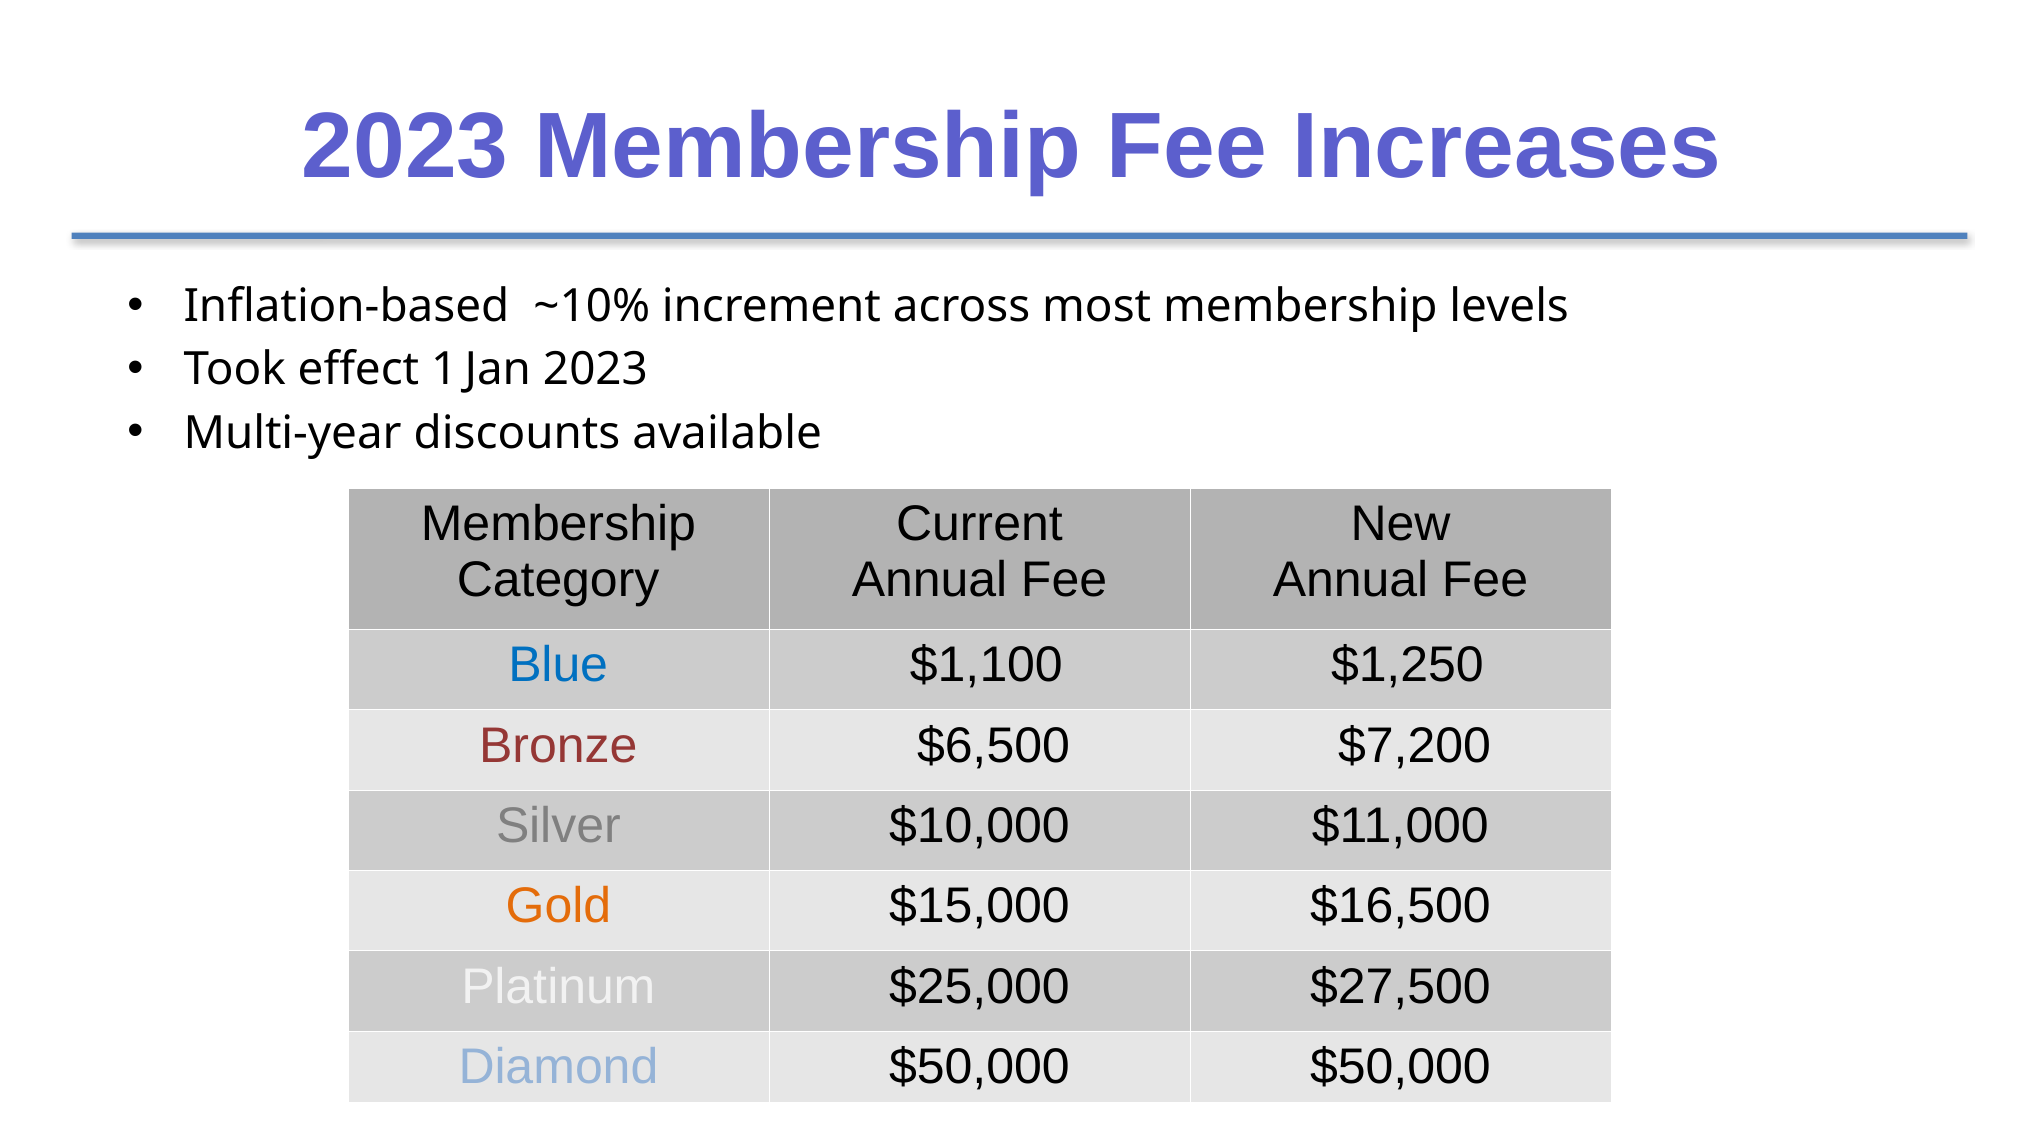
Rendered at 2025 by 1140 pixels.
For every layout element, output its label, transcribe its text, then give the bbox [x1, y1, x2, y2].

table_cell Platinum [349, 951, 769, 1031]
table_cell $7,200 [1191, 710, 1611, 790]
table_cell Gold [349, 871, 769, 950]
table_cell Blue [349, 630, 769, 709]
table_header New Annual Fee [1191, 489, 1611, 629]
table_cell Diamond [349, 1032, 769, 1102]
table_cell Silver [349, 791, 769, 870]
table_cell $1,100 [770, 630, 1190, 709]
table_header Current Annual Fee [770, 489, 1190, 629]
table_cell $25,000 [770, 951, 1190, 1031]
table_cell $11,000 [1191, 791, 1611, 870]
table_cell $6,500 [770, 710, 1190, 790]
table_cell $15,000 [770, 871, 1190, 950]
text_box Inflation-based ~10% increment across most membership levels Took effect 1 Jan 2023 Multi-year discounts available [112, 260, 1875, 478]
table_cell Bronze [349, 710, 769, 790]
text_box 2023 Membership Fee Increases [101, 45, 1924, 236]
table_cell $27,500 [1191, 951, 1611, 1031]
table_cell $50,000 [1191, 1032, 1611, 1102]
table_cell $1,250 [1191, 630, 1611, 709]
table_cell $10,000 [770, 791, 1190, 870]
table_header Membership Category [349, 489, 769, 629]
table_cell $50,000 [770, 1032, 1190, 1102]
table_cell $16,500 [1191, 871, 1611, 950]
